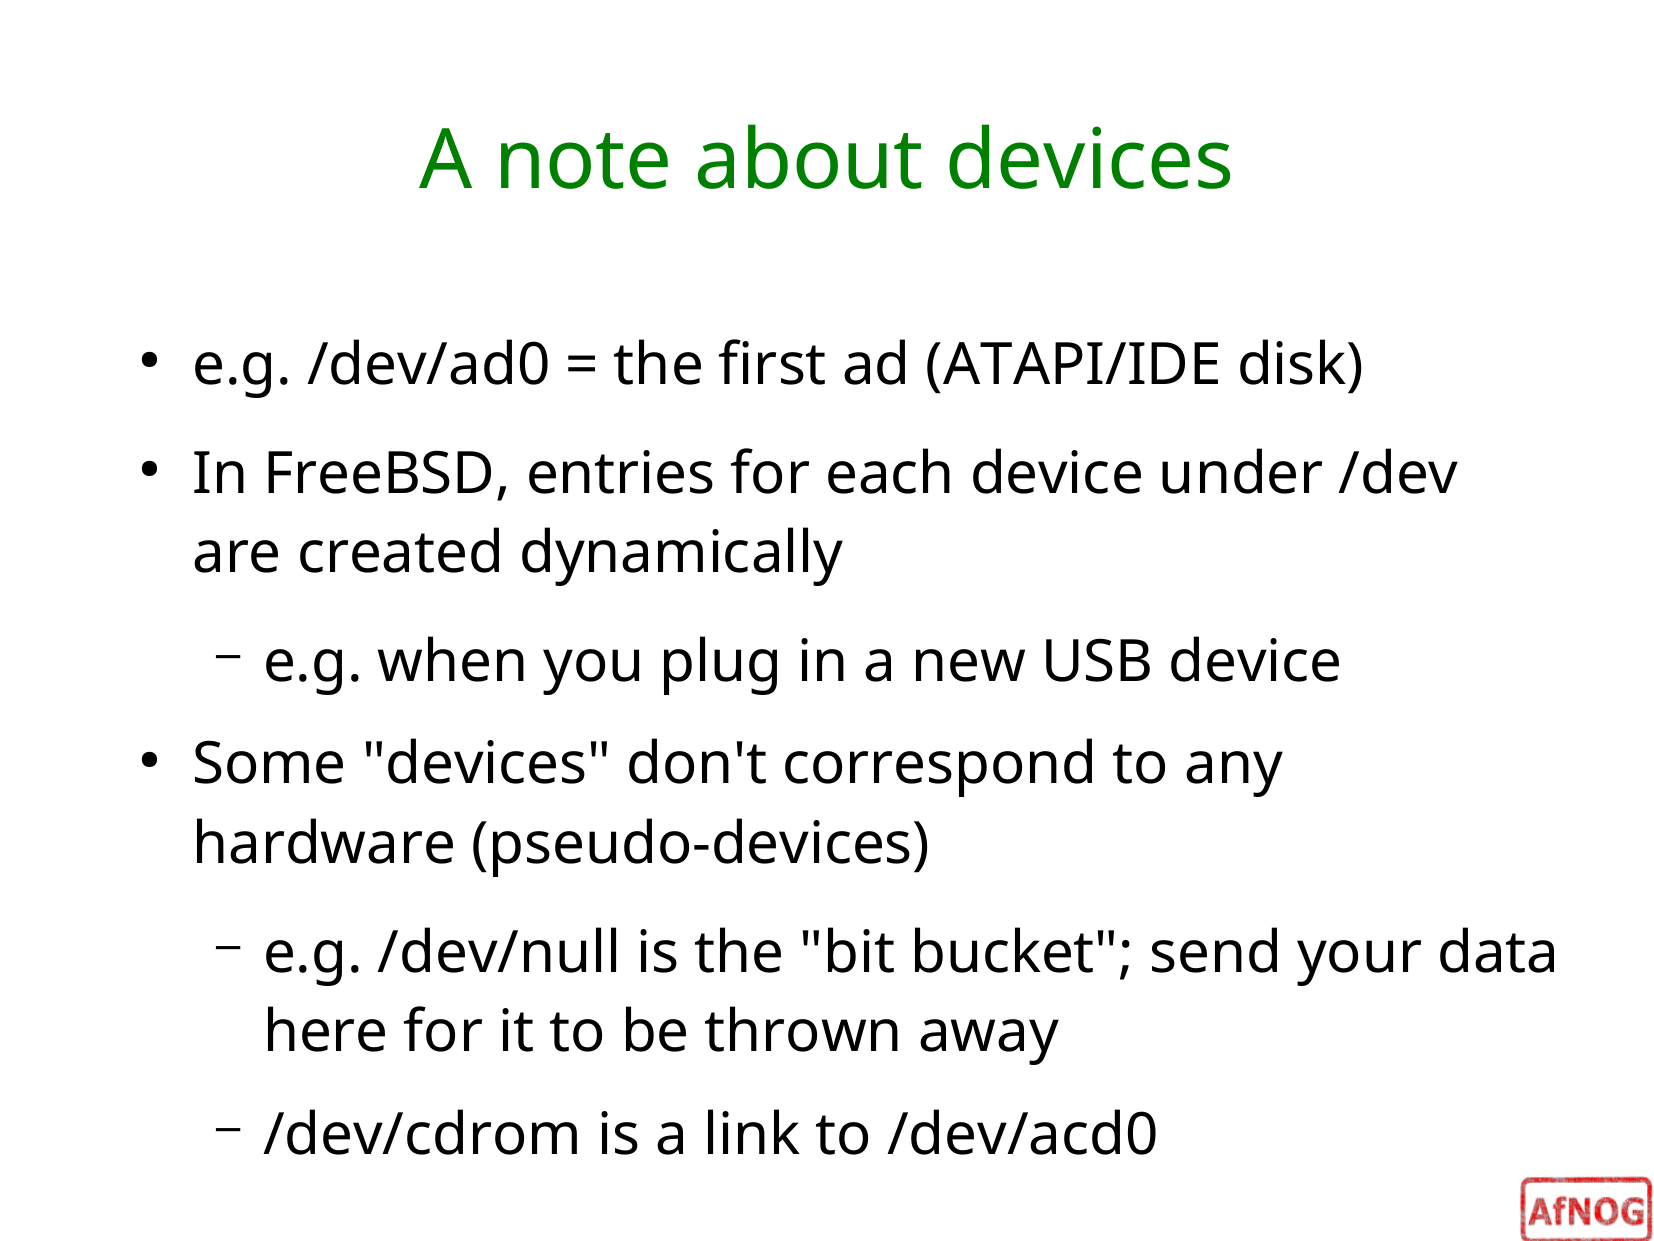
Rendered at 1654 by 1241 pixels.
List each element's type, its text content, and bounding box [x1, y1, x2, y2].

title A note about devices [121, 73, 1533, 241]
list e.g. /dev/ad0 = the first ad (ATAPI/IDE disk) In FreeBSD, entries for each device under /dev are created dynamically e.g. when you plug in a new USB device Some "devices" don't correspond to any hardware (pseudo-devices) e.g. /dev/null is the "bit bucket"; send your data here for it to be thrown away /dev/cdrom is a link to /dev/acd0 [121, 322, 1561, 1133]
picture [1519, 1175, 1654, 1241]
